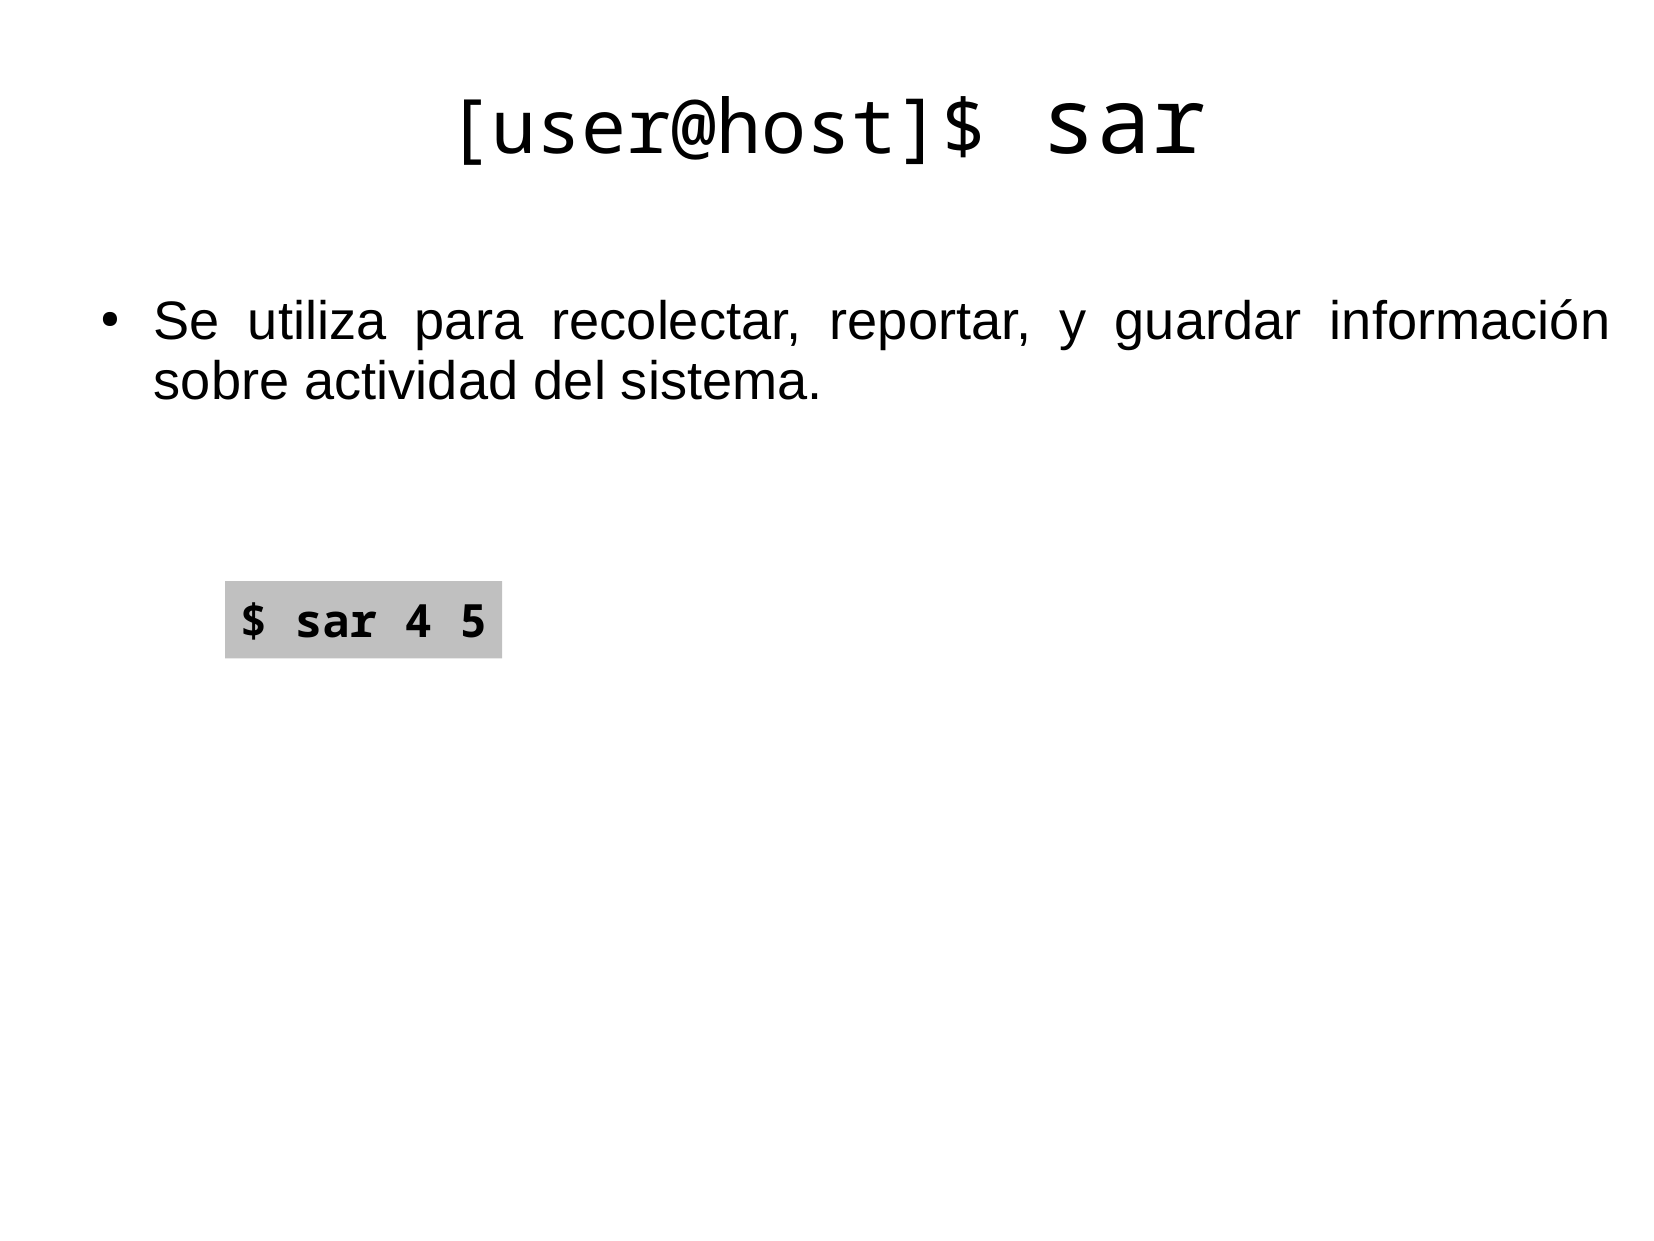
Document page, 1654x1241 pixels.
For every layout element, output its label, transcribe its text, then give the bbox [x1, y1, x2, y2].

title [user@host]$ sar [82, 49, 1571, 188]
text_box $ sar 4 5 [225, 581, 503, 649]
list Se utiliza para recolectar, reportar, y guardar información sobre actividad del sistema. [82, 290, 1613, 488]
